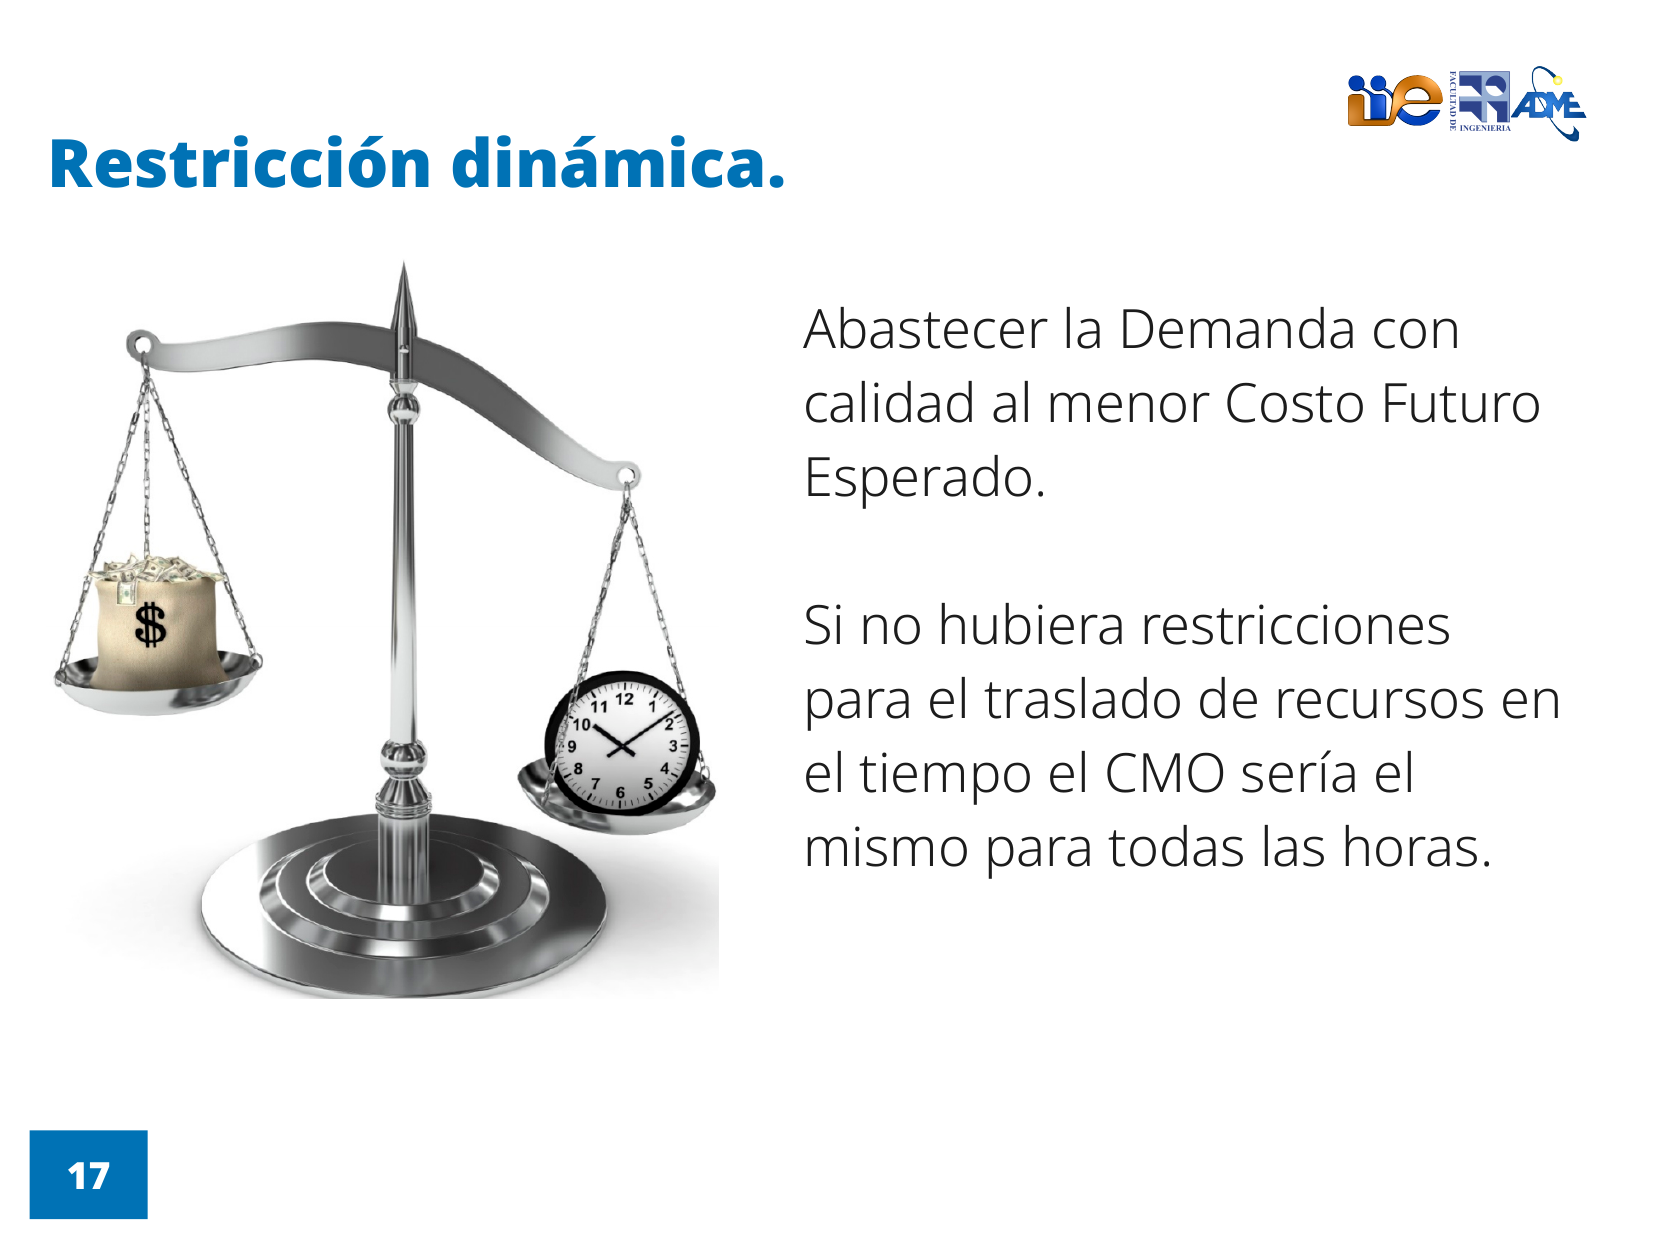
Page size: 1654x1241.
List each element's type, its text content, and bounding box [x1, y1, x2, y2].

picture [1348, 75, 1443, 126]
picture [46, 258, 719, 999]
title Restricción dinámica. [47, 91, 956, 207]
subtitle Abastecer la Demanda con calidad al menor Costo Futuro Esperado. Si no hubiera restricciones para el traslado de recursos en el tiempo el CMO sería el mismo para todas las horas. [803, 290, 1571, 1010]
picture [1450, 66, 1589, 143]
